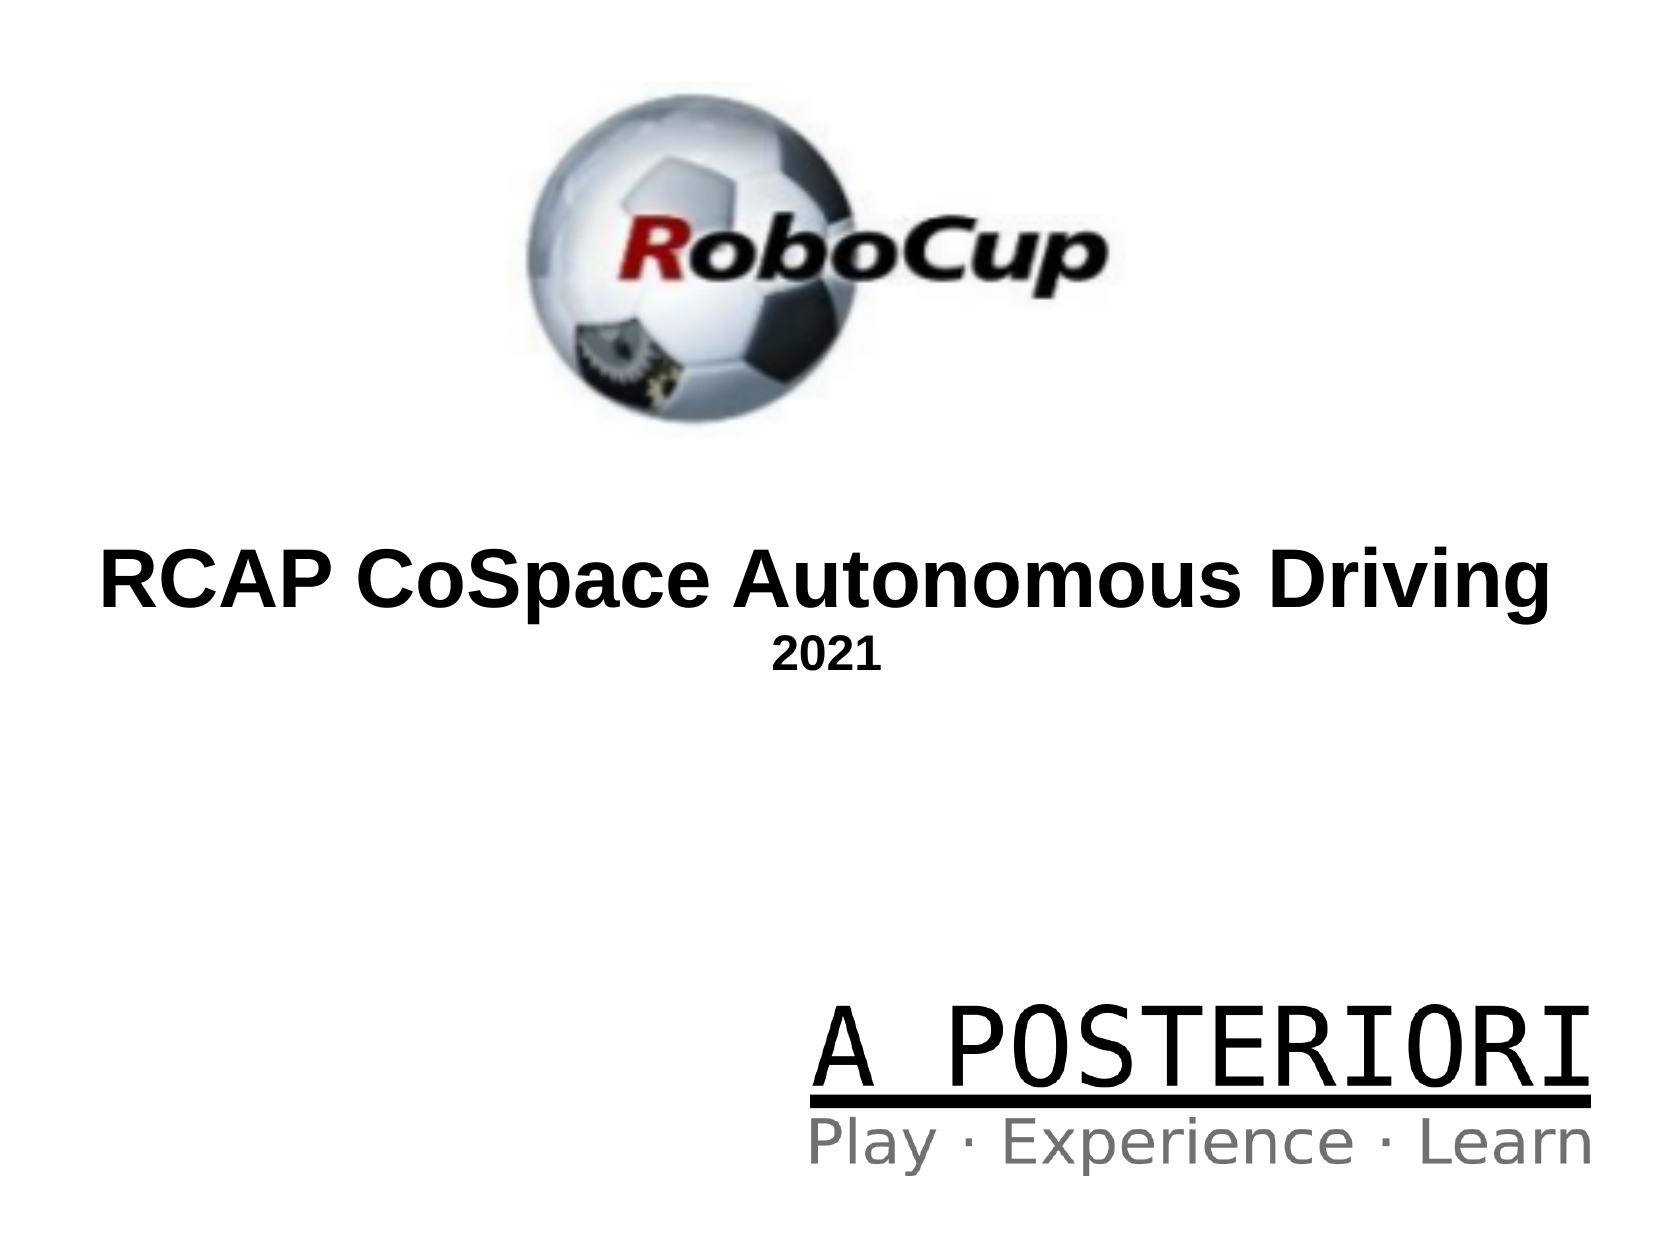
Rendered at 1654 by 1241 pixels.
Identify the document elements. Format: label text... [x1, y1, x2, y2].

text_box RCAP CoSpace Autonomous Driving 2021 [0, 524, 1654, 894]
picture [810, 1004, 1591, 1176]
picture [507, 82, 1130, 444]
